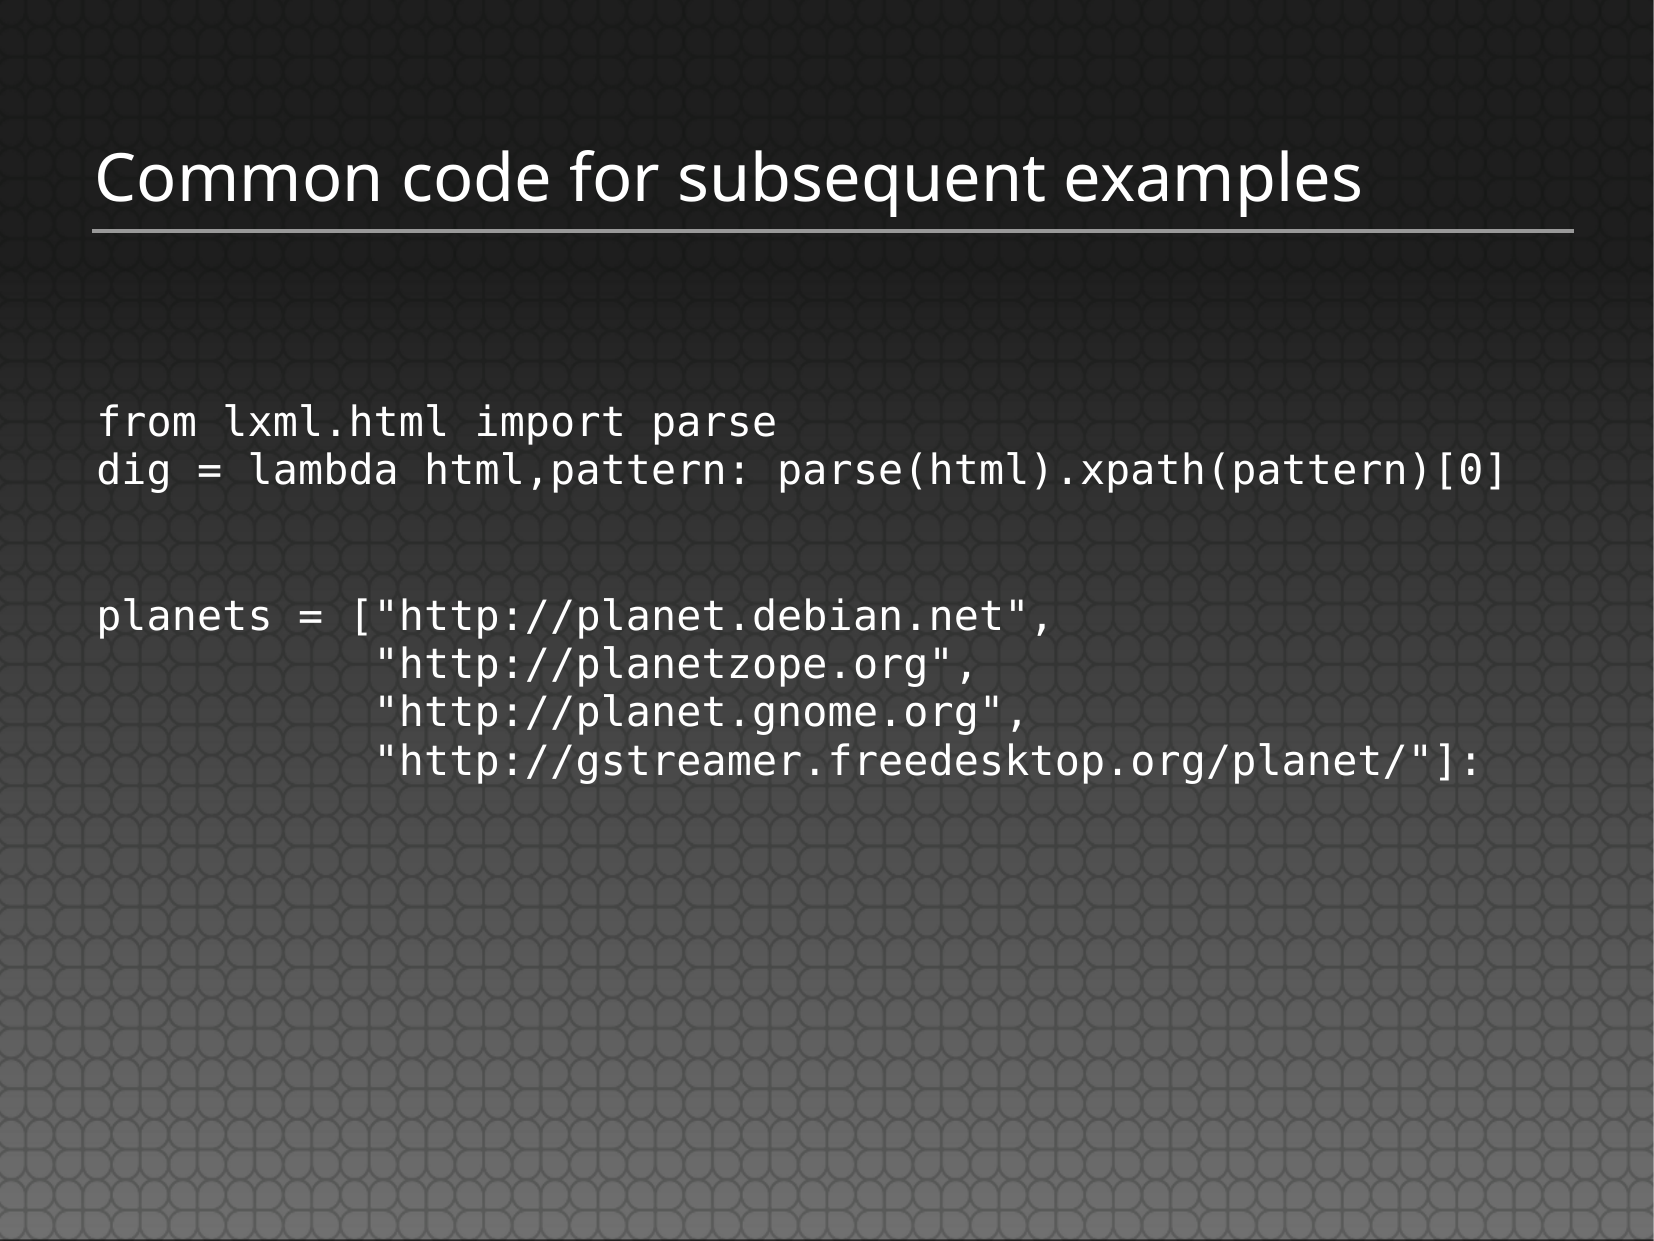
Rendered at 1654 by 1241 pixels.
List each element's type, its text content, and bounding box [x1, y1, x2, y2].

title from lxml.html import parse dig = lambda html,pattern: parse(html).xpath(pattern)[0] planets = ["http://planet.debian.net", "http://planetzope.org", "http://planet.gnome.org", "http://gstreamer.freedesktop.org/planet/"]: [96, 334, 1637, 945]
picture [0, 0, 1654, 1241]
title Common code for subsequent examples [94, 100, 1426, 251]
